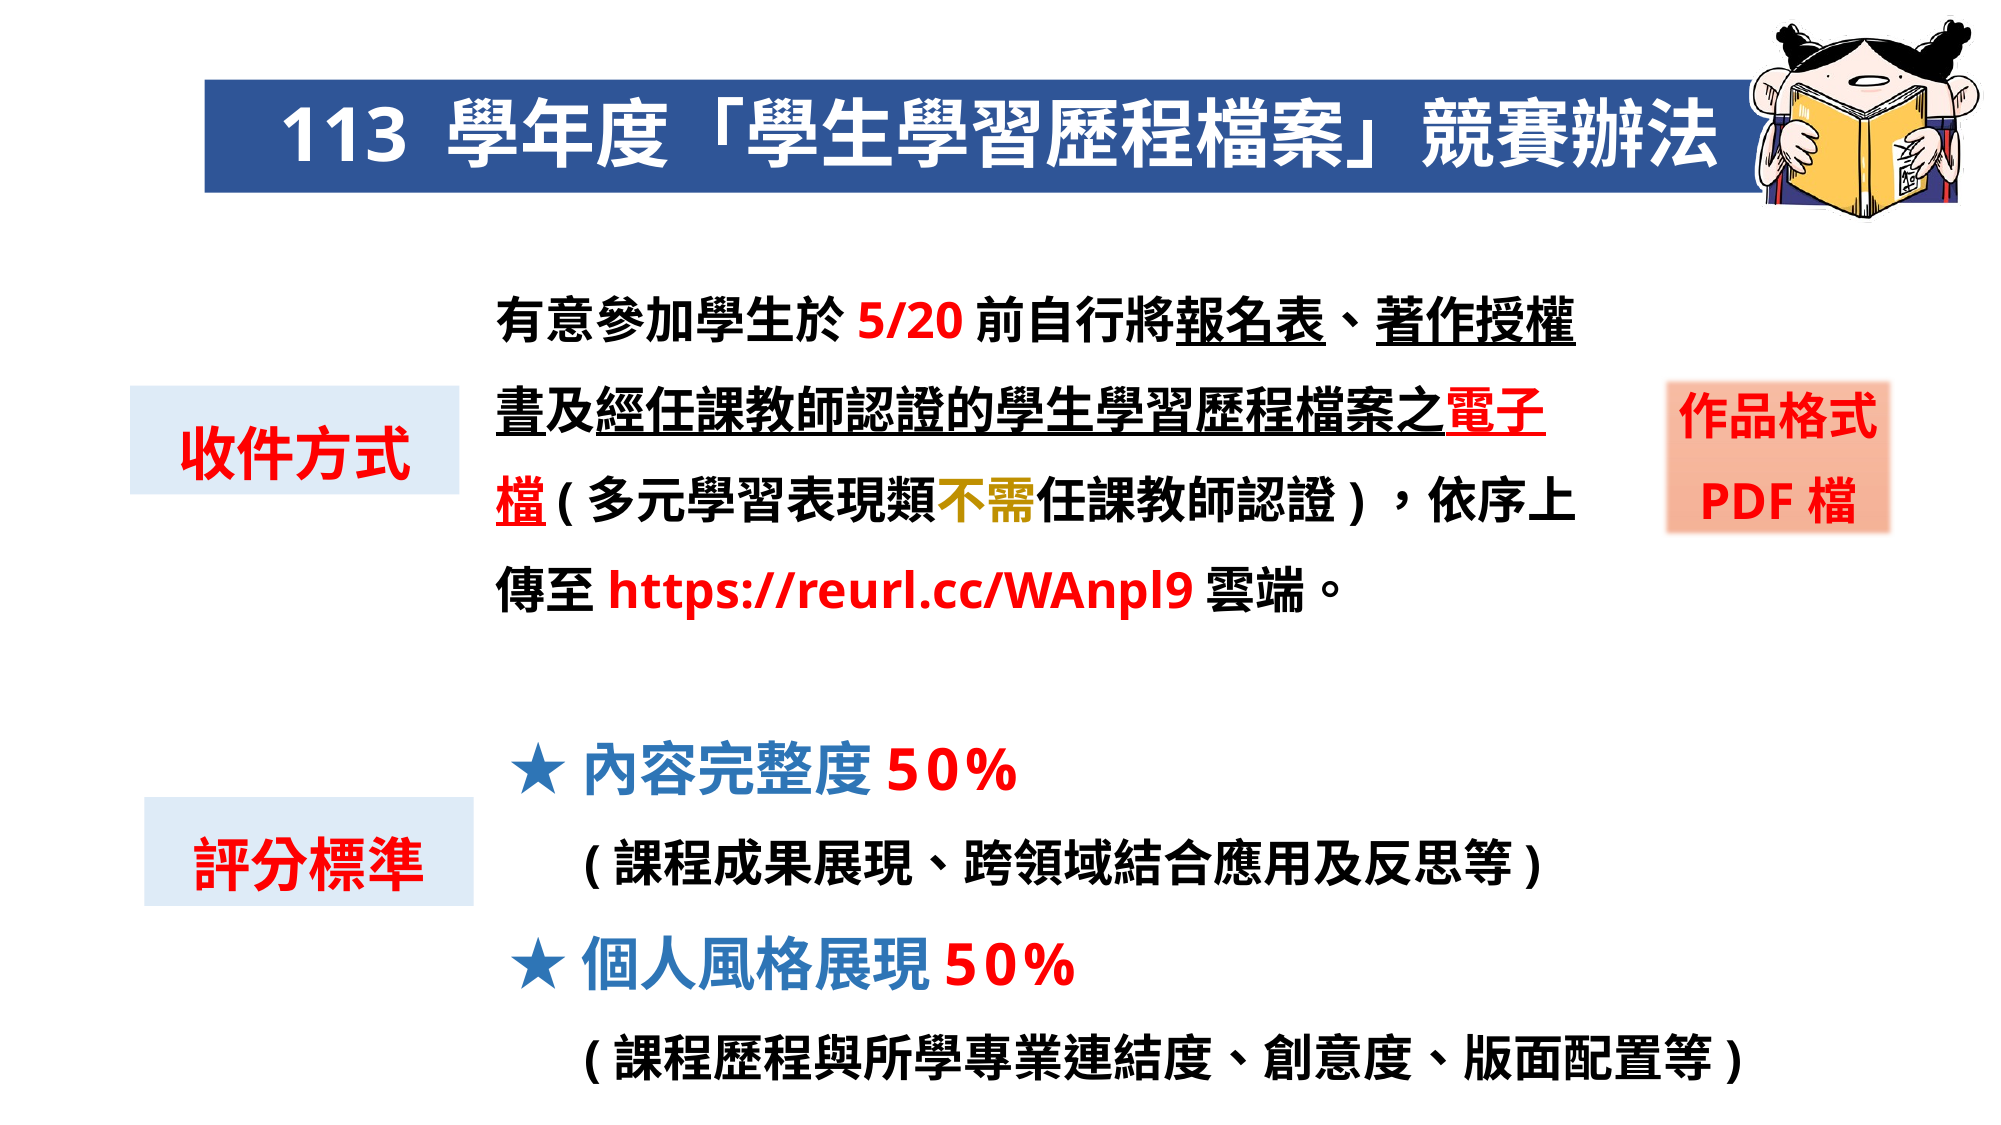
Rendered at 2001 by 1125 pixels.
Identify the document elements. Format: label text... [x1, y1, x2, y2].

text_box 有意參加學生於5/20前自行將報名表、著作授權書及經任課教師認證的學生學習歷程檔案之電子檔(多元學習表現類不需任課教師認證)，依序上傳至https://reurl.cc/WAnpl9雲端。 [480, 250, 1598, 626]
picture [1730, 0, 2000, 236]
text_box 收件方式 [130, 385, 460, 495]
text_box ★內容完整度50% (課程成果展現、跨領域結合應用及反思等) ★個人風格展現50% (課程歷程與所學專業連結度、創意度、版面配置等) [669, 864, 1766, 922]
text_box 評分標準 [144, 797, 474, 906]
text_box 113 學年度「學生學習歷程檔案」競賽辦法 [204, 79, 1730, 193]
text_box 作品格式 PDF檔 [1672, 387, 1886, 528]
